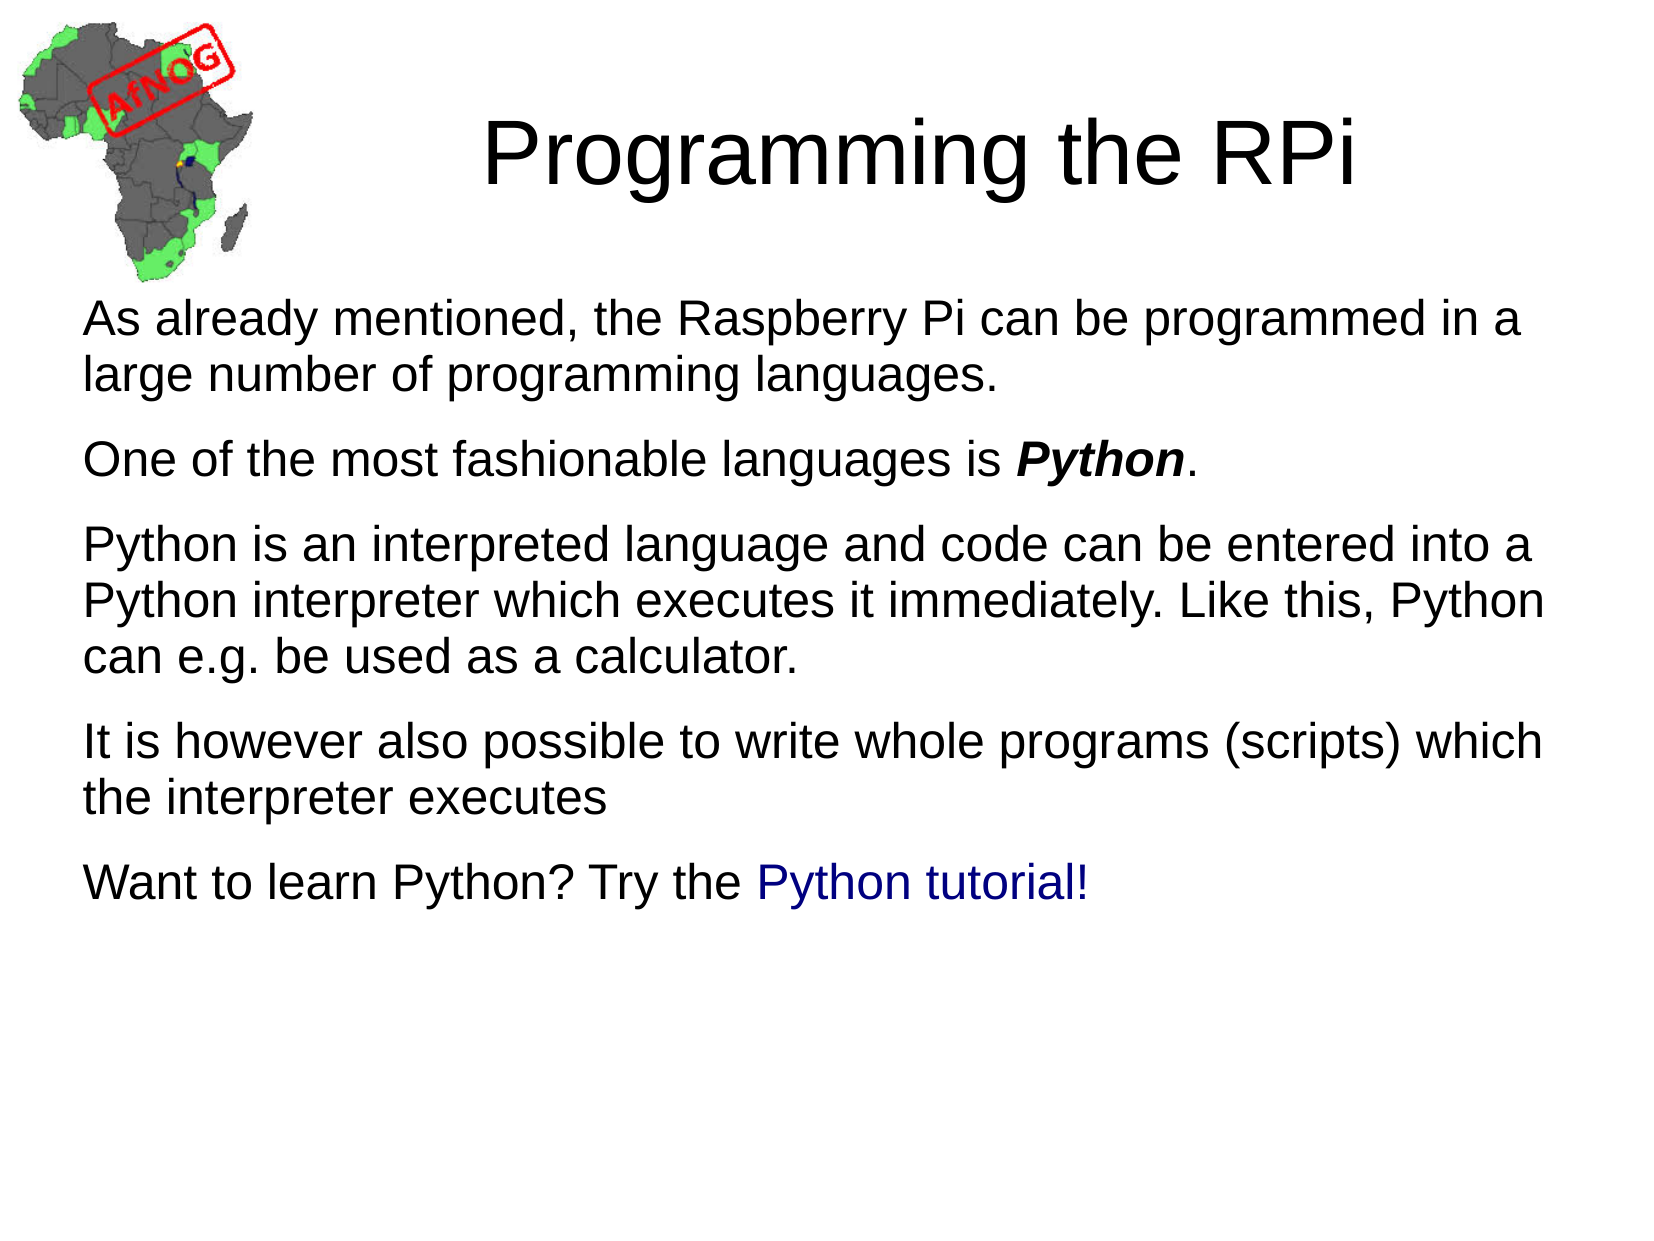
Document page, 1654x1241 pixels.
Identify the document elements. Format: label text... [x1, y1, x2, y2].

title Programming the RPi [270, 49, 1571, 257]
list As already mentioned, the Raspberry Pi can be programmed in a large number of programming languages. One of the most fashionable languages is Python. Python is an interpreted language and code can be entered into a Python interpreter which executes it immediately. Like this, Python can e.g. be used as a calculator. It is however also possible to write whole programs (scripts) which the interpreter executes Want to learn Python? Try the Python tutorial! [82, 290, 1571, 1010]
picture [9, 0, 259, 291]
